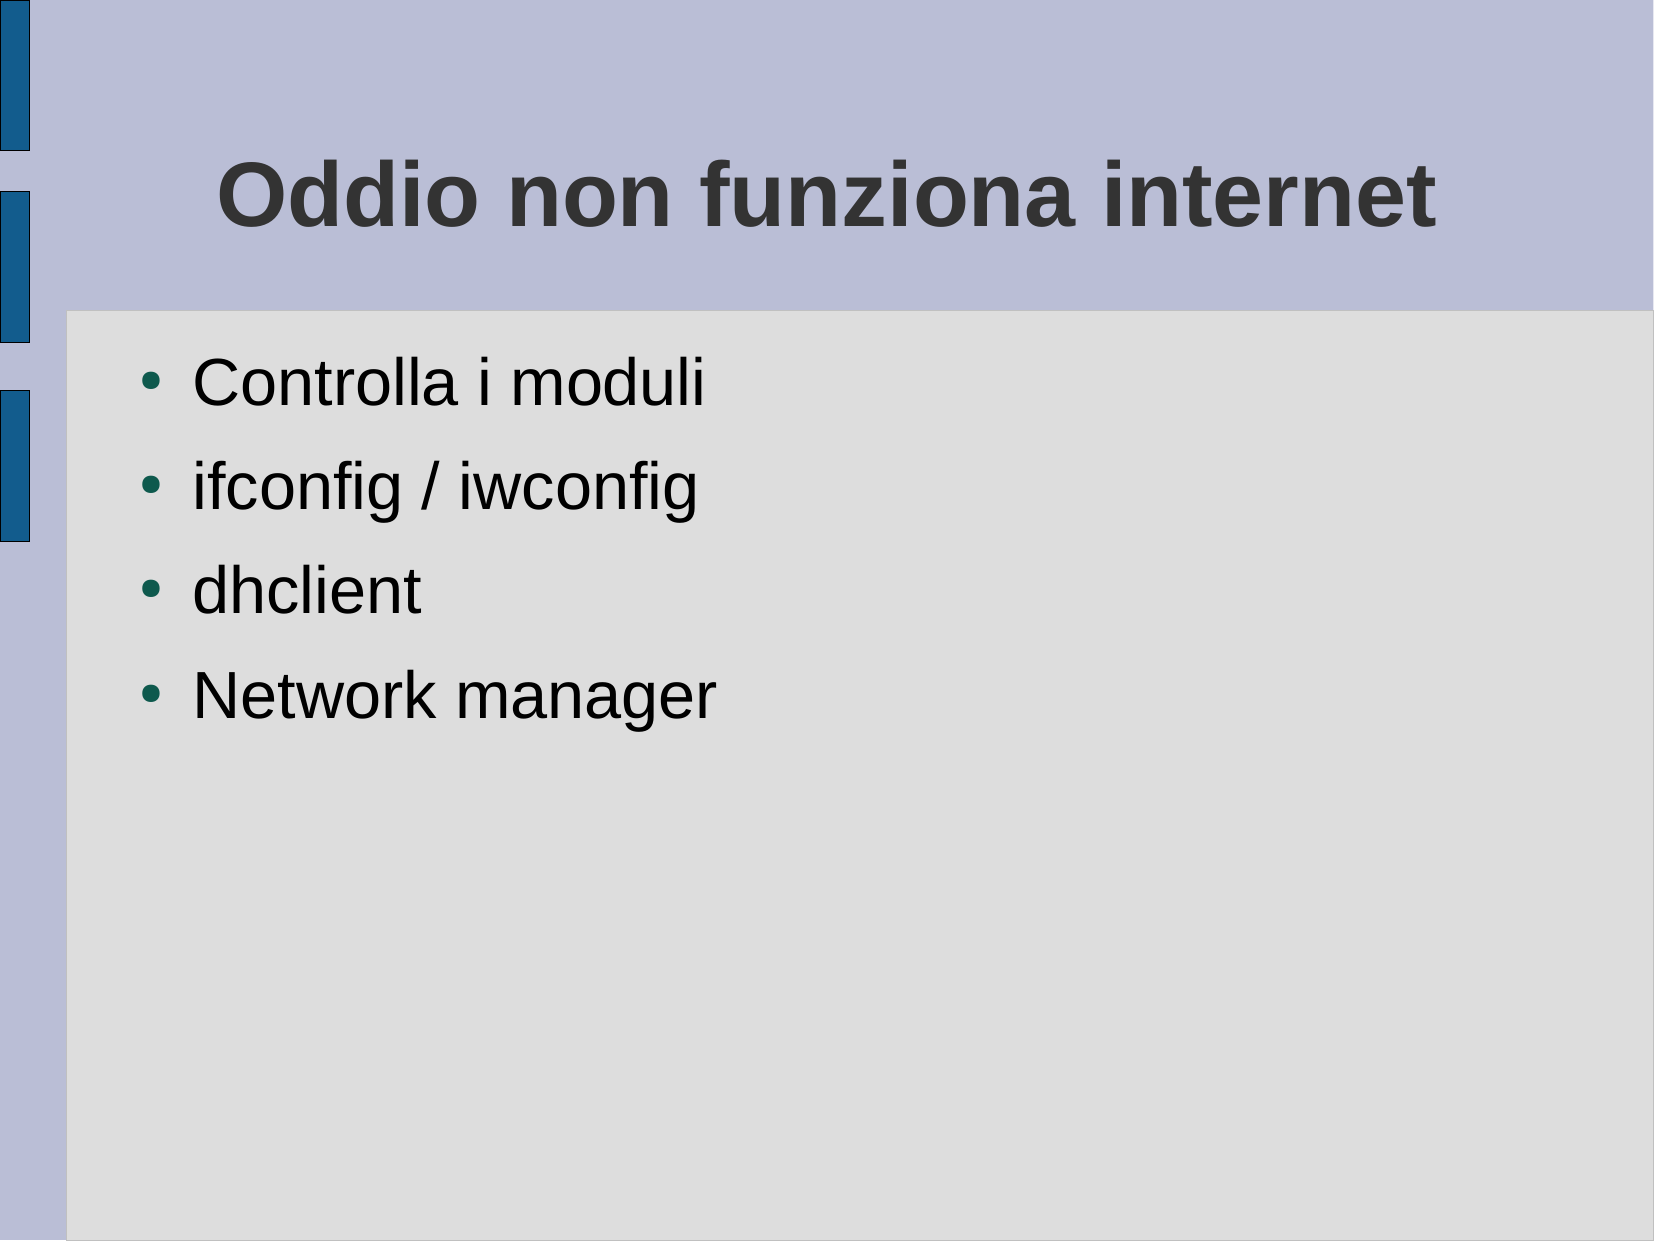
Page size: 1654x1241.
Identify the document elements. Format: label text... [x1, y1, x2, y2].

title Oddio non funziona internet [121, 91, 1534, 299]
list Controlla i moduli ifconfig / iwconfig dhclient Network manager [121, 344, 1534, 1164]
